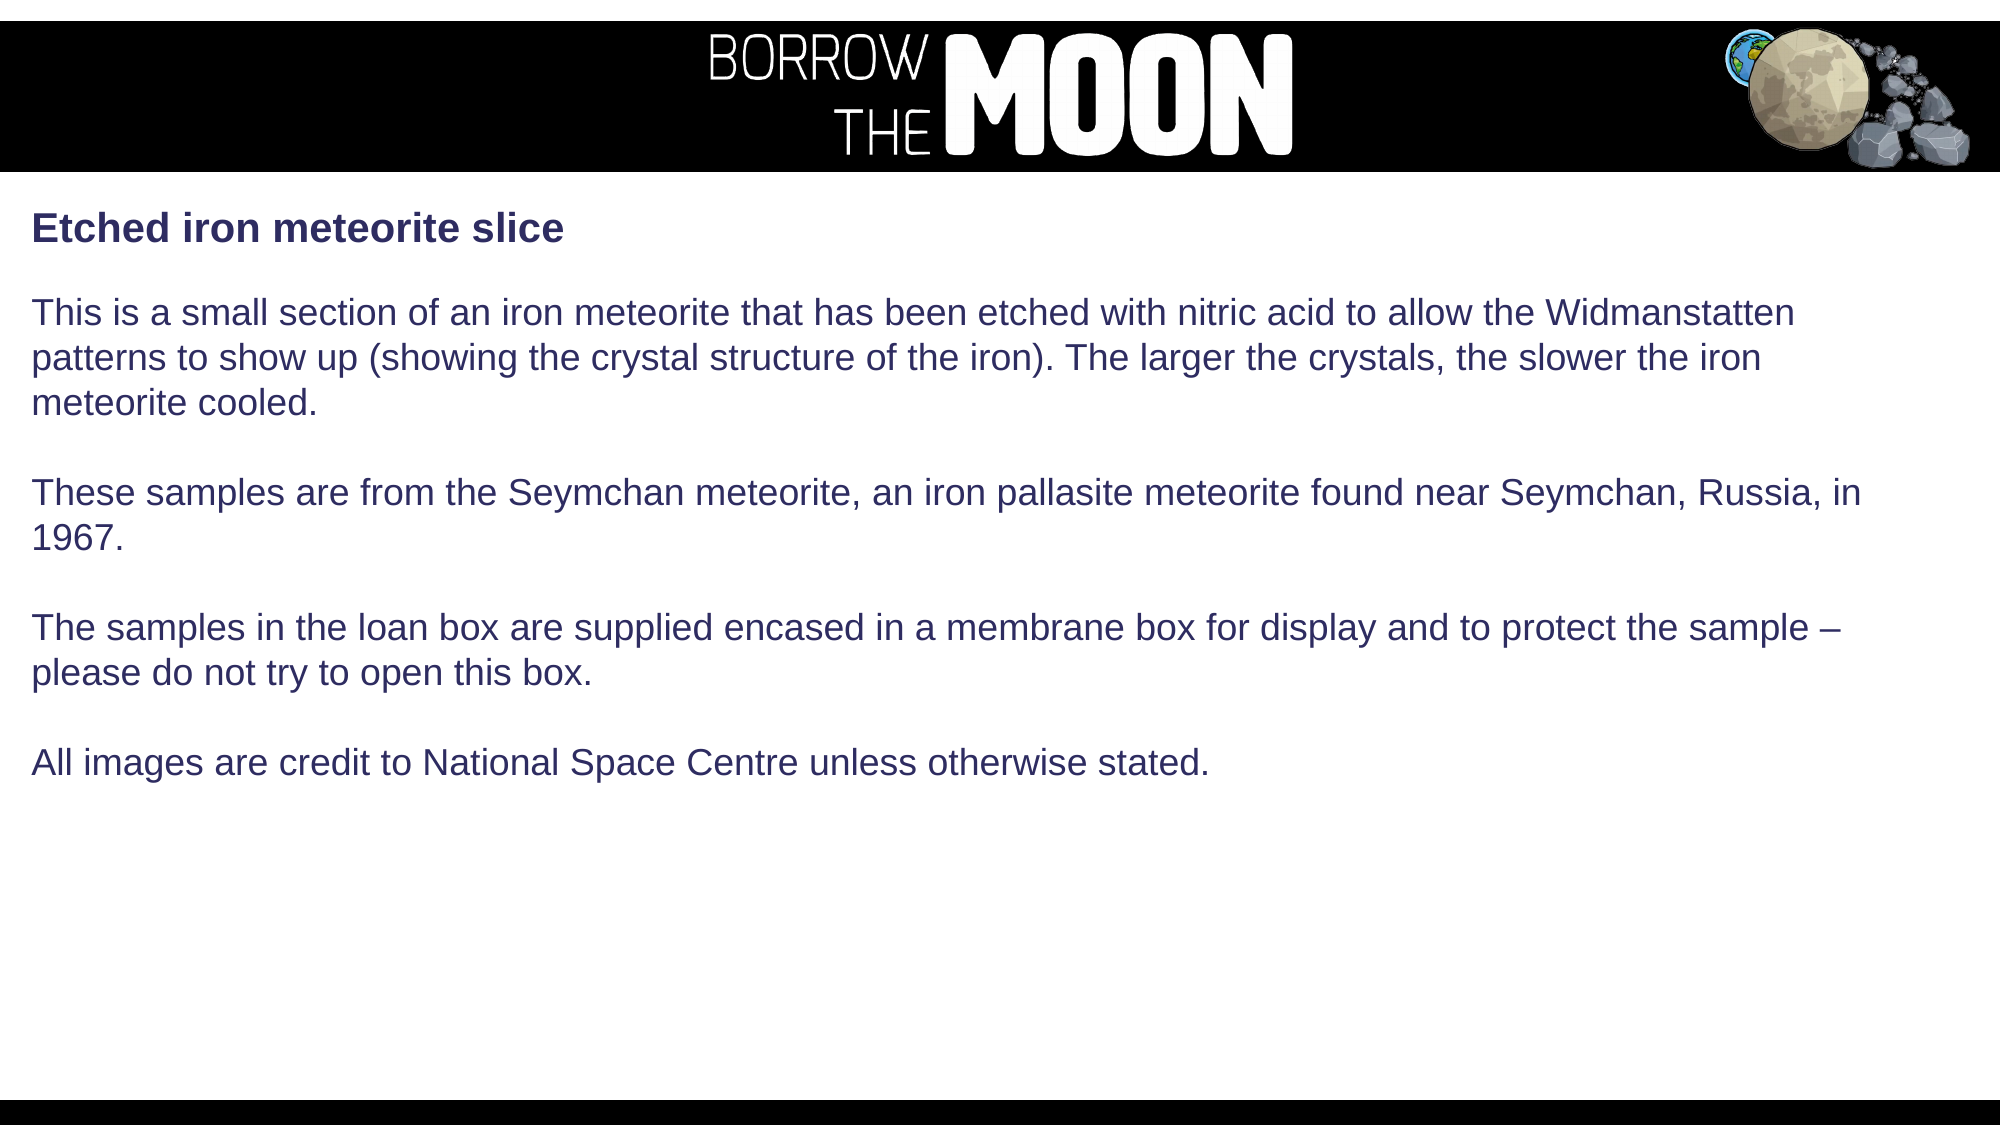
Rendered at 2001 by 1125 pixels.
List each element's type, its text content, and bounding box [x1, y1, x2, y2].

text_box Etched iron meteorite slice This is a small section of an iron meteorite that has been etched with nitric acid to allow the Widmanstatten patterns to show up (showing the crystal structure of the iron). The larger the crystals, the slower the iron meteorite cooled. These samples are from the Seymchan meteorite, an iron pallasite meteorite found near Seymchan, Russia, in 1967. The samples in the loan box are supplied encased in a membrane box for display and to protect the sample – please do not try to open this box. All images are credit to National Space Centre unless otherwise stated. [16, 193, 1944, 797]
